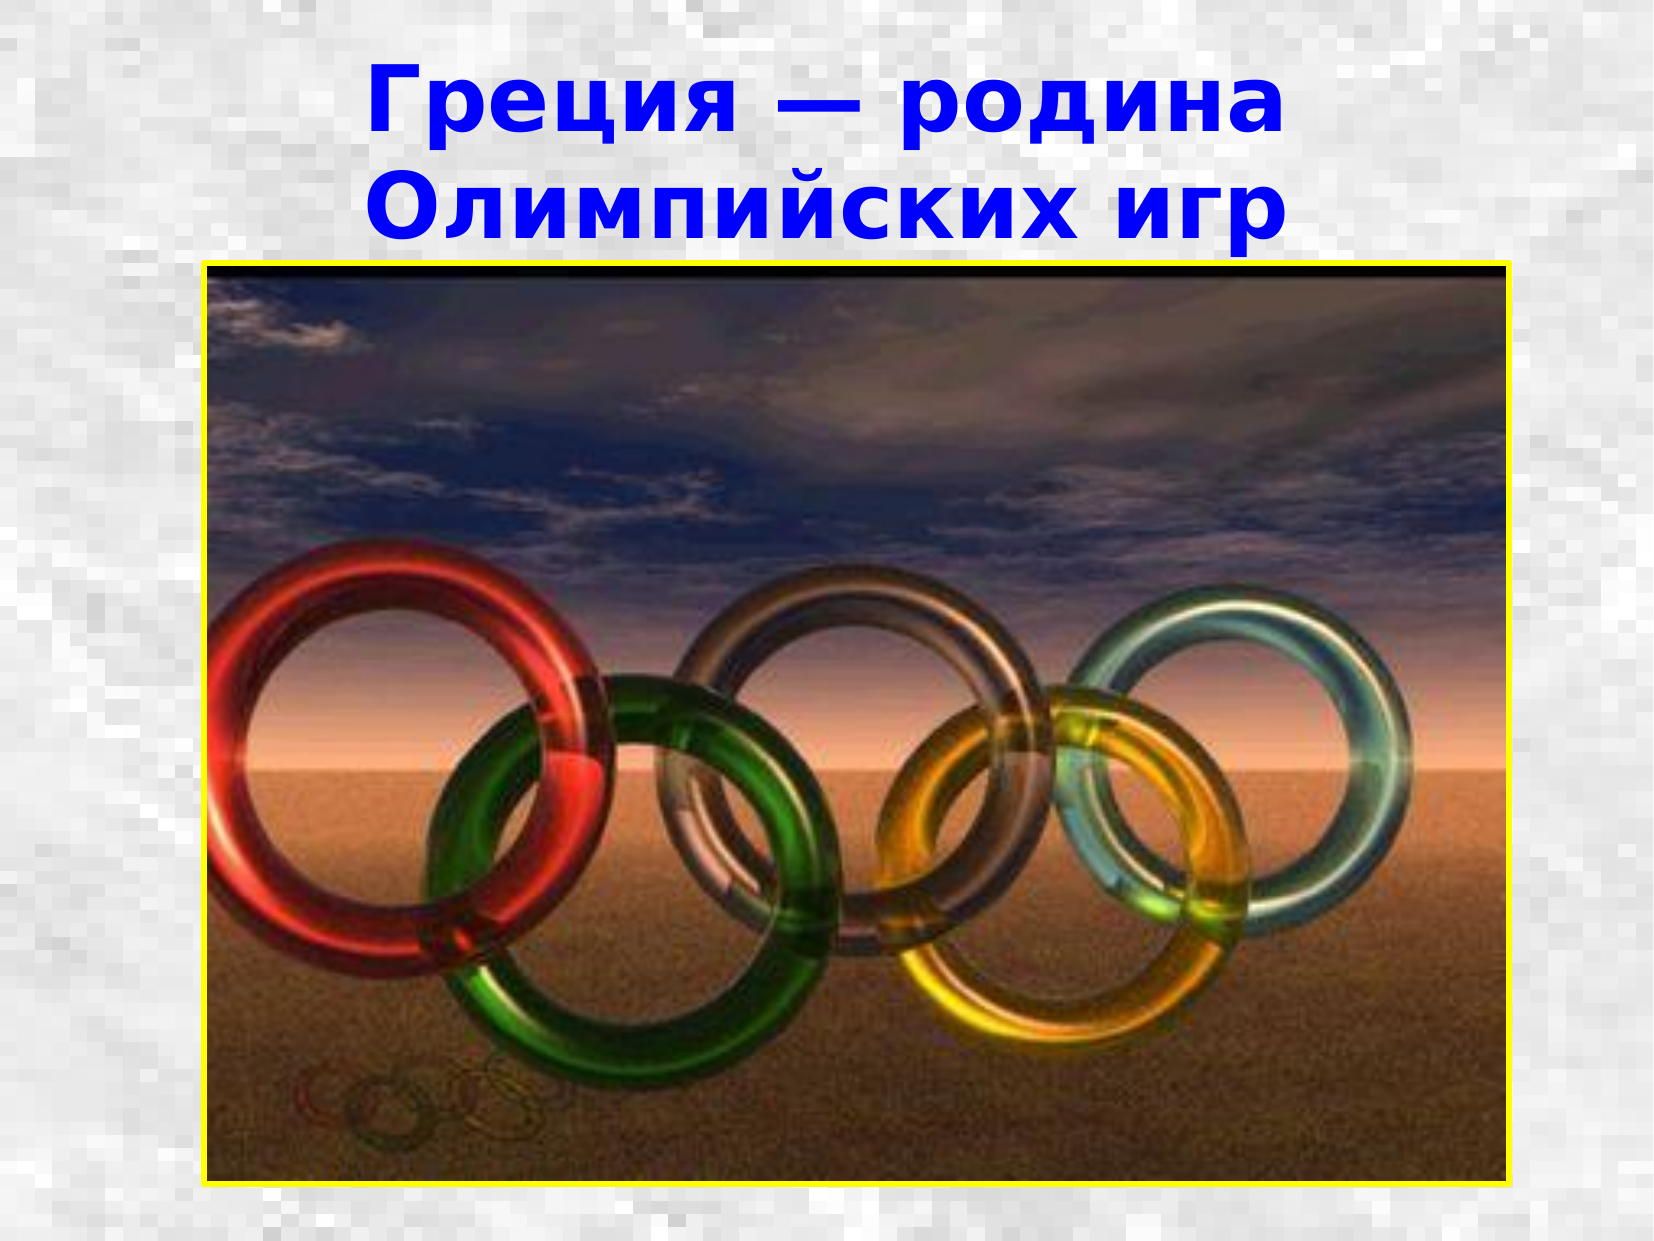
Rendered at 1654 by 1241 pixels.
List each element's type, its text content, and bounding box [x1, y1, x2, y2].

picture [0, 0, 1654, 1241]
title Греция — родина Олимпийских игр [82, 45, 1571, 261]
